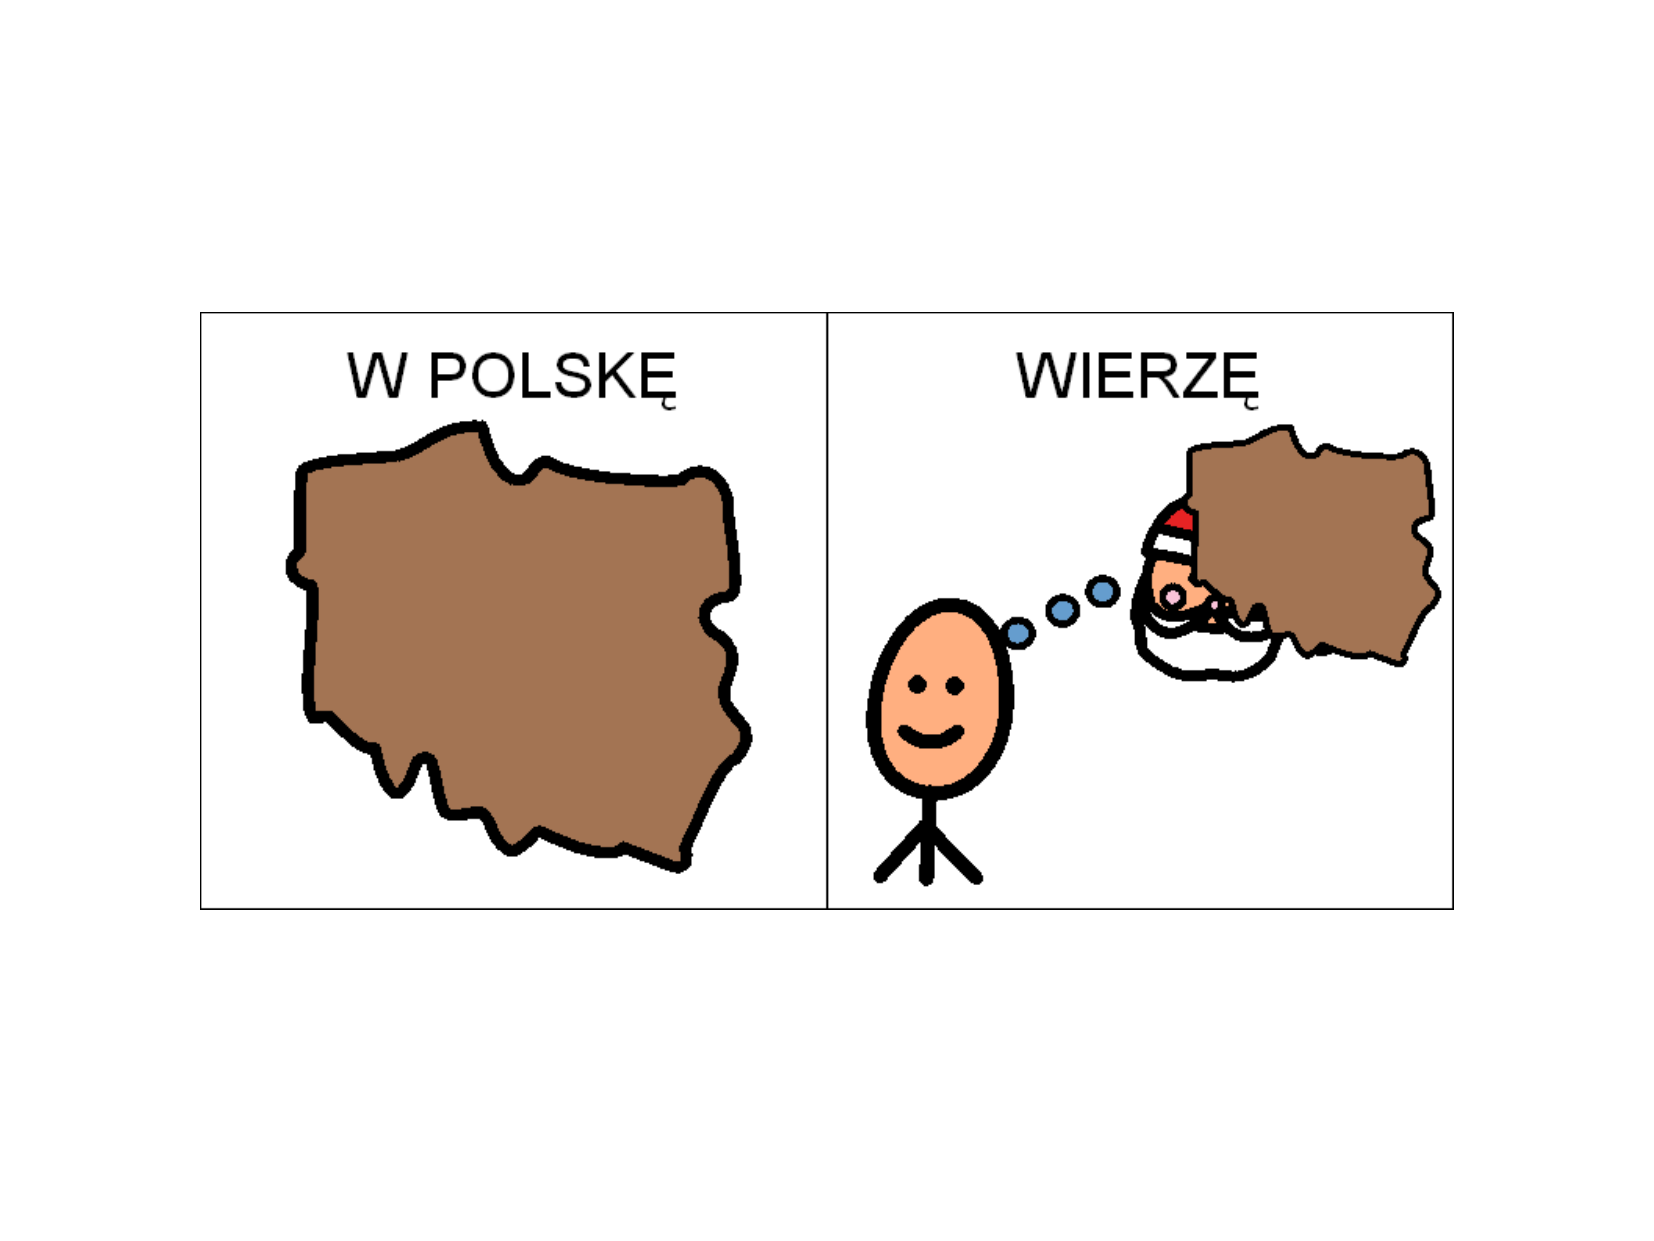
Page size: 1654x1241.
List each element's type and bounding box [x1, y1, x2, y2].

picture [200, 312, 1454, 910]
